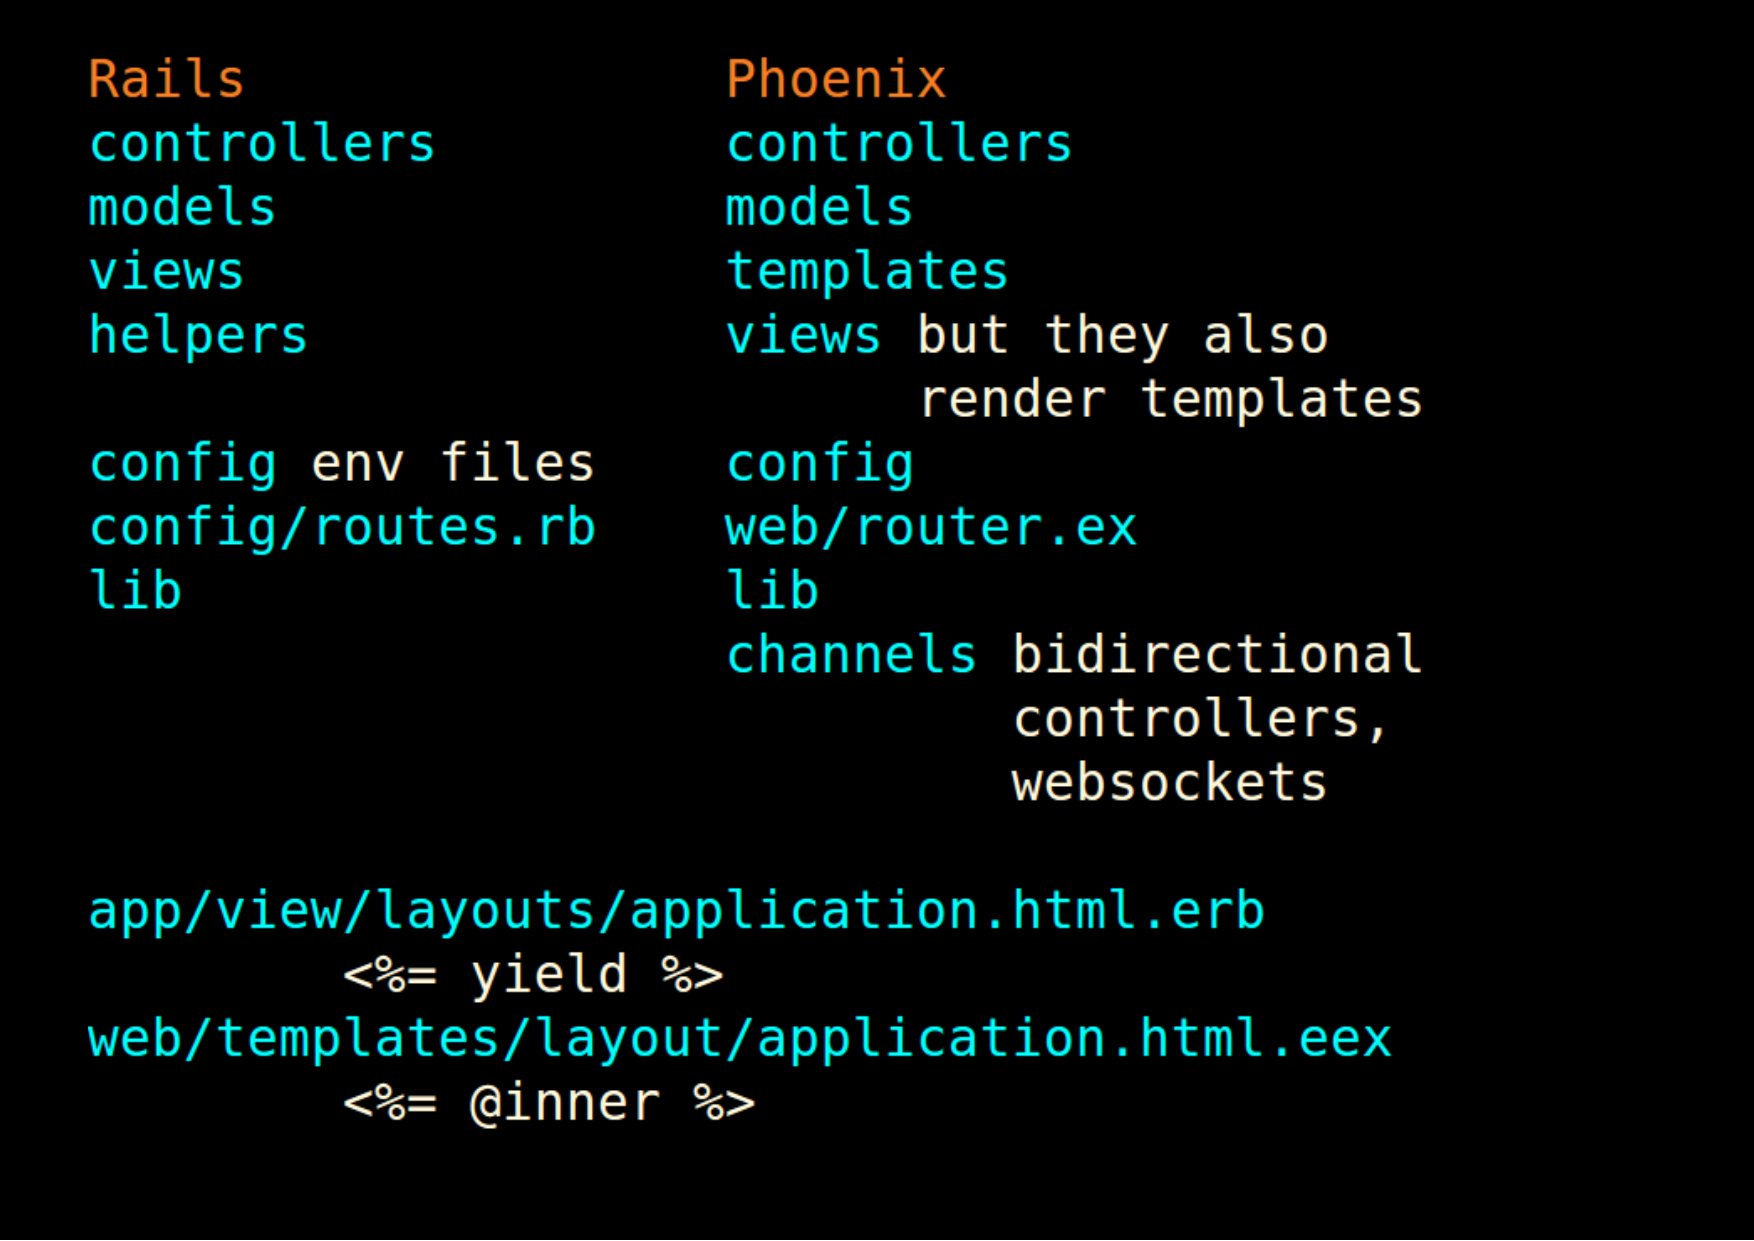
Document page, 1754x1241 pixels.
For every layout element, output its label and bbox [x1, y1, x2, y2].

picture [88, 49, 1478, 1134]
